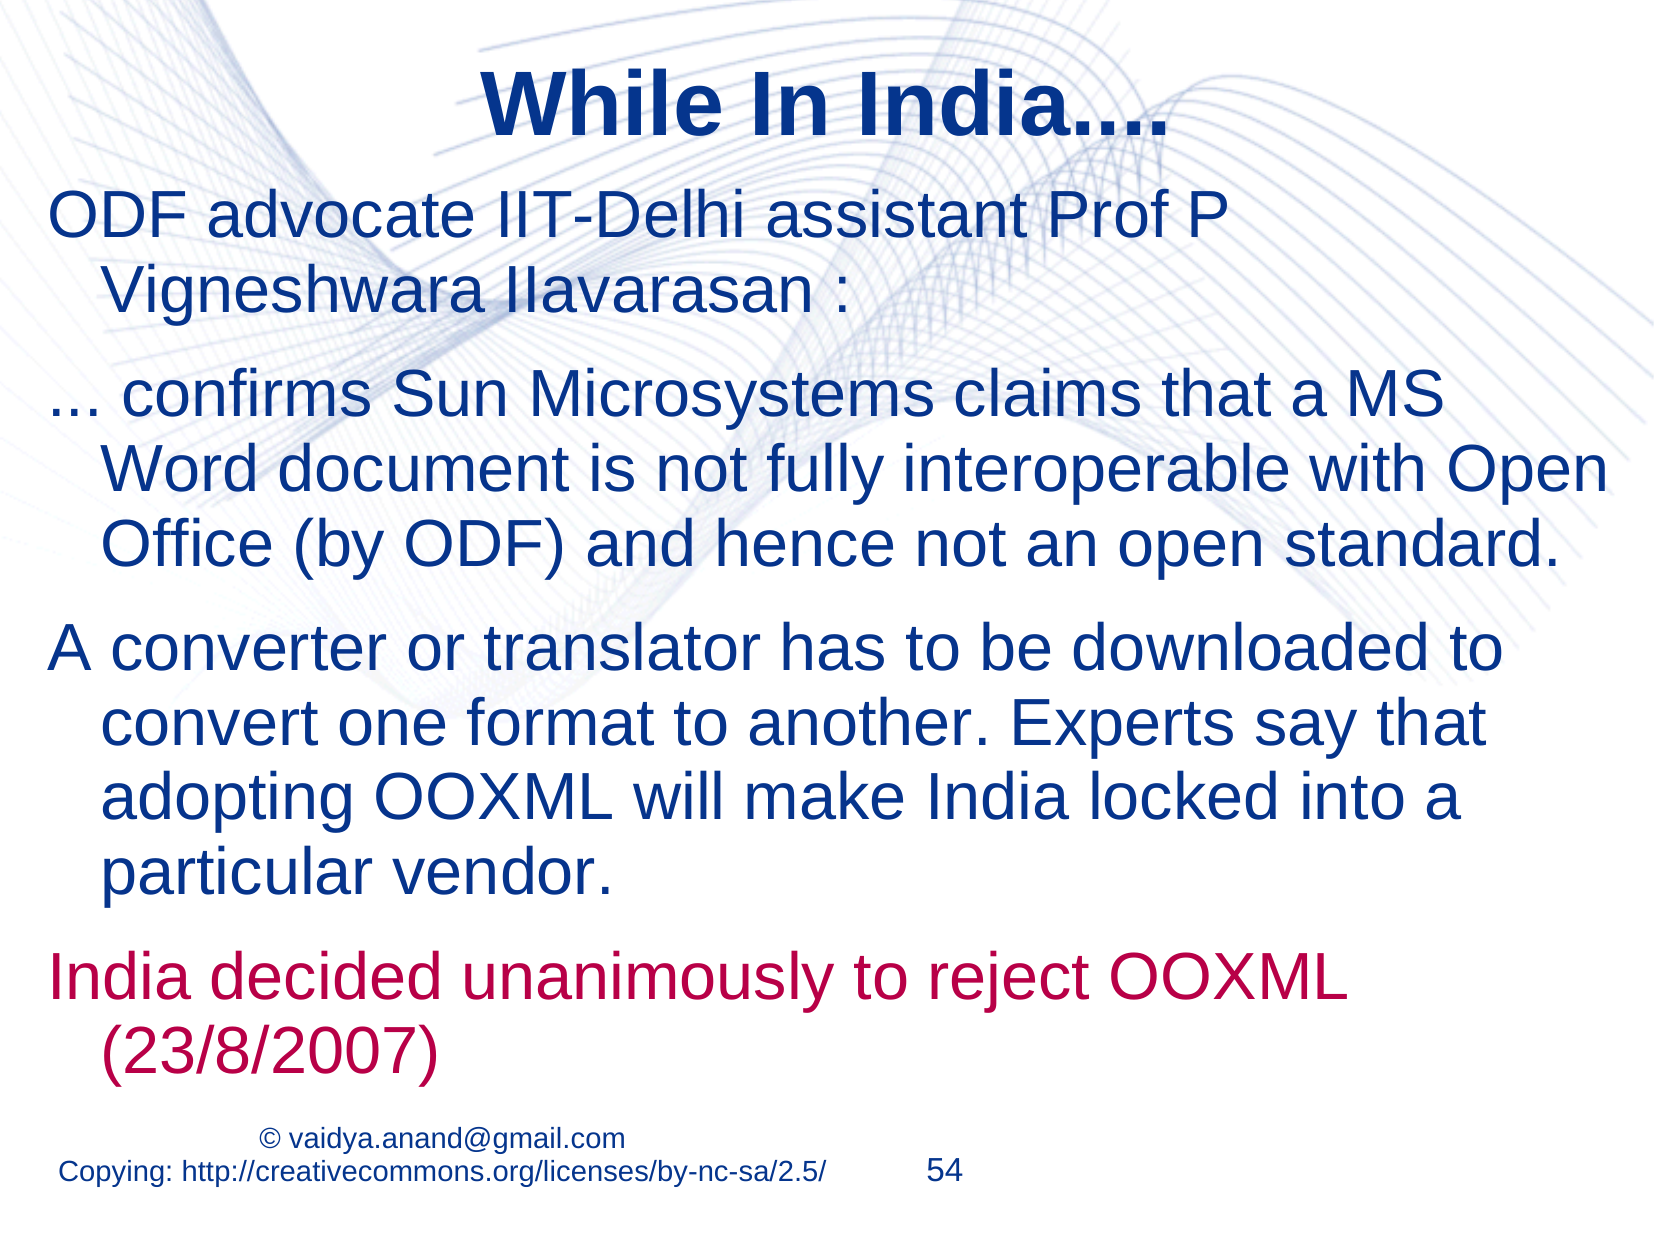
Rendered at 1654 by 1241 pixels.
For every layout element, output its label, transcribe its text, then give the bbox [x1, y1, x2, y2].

title While In India.... [29, 36, 1625, 170]
list ODF advocate IIT-Delhi assistant Prof P Vigneshwara IIavarasan : ... confirms Sun Microsystems claims that a MS Word document is not fully interoperable with Open Office (by ODF) and hence not an open standard. A converter or translator has to be downloaded to convert one format to another. Experts say that adopting OOXML will make India locked into a particular vendor. India decided unanimously to reject OOXML (23/8/2007) [29, 177, 1625, 1108]
picture [0, 0, 1654, 1241]
